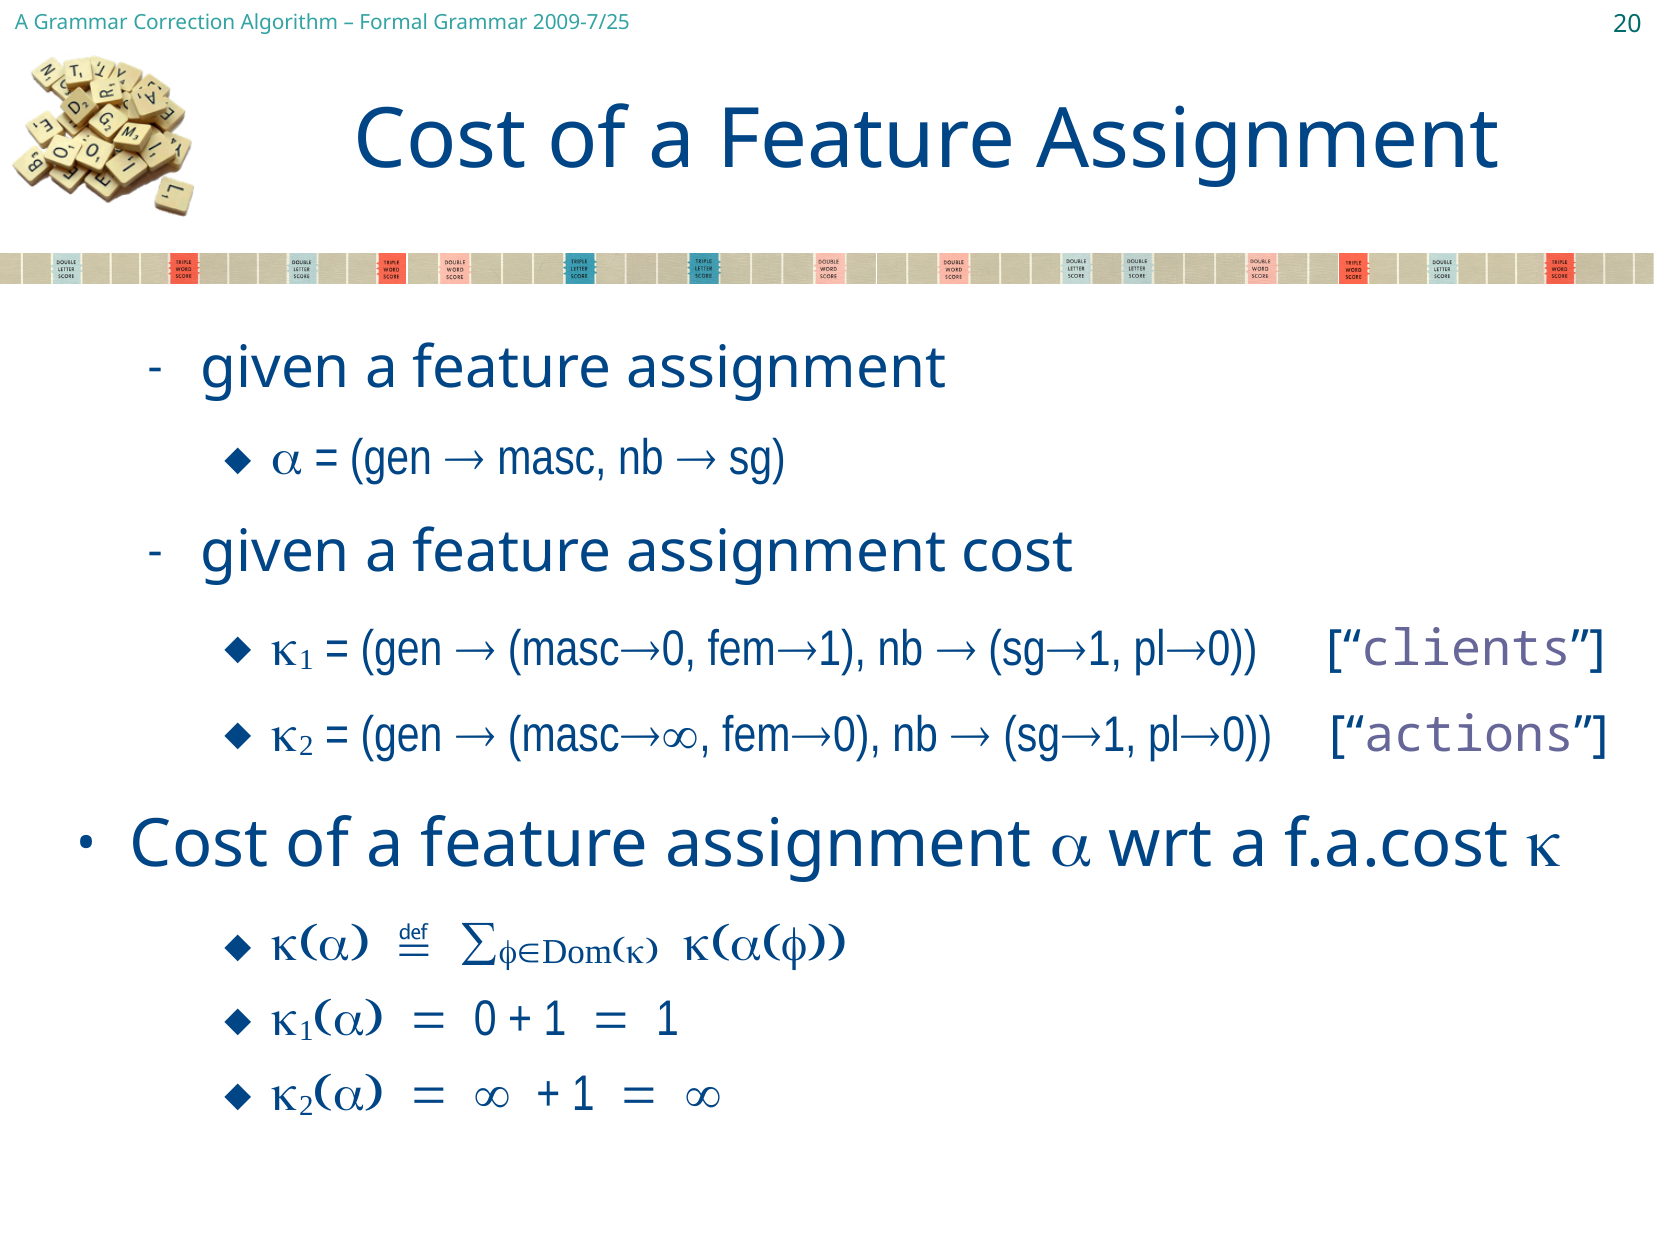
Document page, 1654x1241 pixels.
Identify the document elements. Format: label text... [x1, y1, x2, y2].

picture [408, 253, 876, 284]
picture [877, 253, 1338, 284]
picture [11, 53, 195, 219]
title Cost of a Feature Assignment [218, 31, 1636, 239]
picture [1339, 253, 1654, 284]
picture [0, 253, 406, 284]
list given a feature assignment α = (gen  masc, nb  sg) given a feature assignment cost κ1 = (gen  (masc0, fem1), nb  (sg1, pl0)) [“clients”] κ2 = (gen  (masc∞, fem0), nb  (sg1, pl0)) [“actions”] Cost of a feature assignment α wrt a f.a.cost κ κ(α) ≝ ∑ϕ∈Dom(κ) κ(α(ϕ)) κ1(α) = 0 + 1 = 1 κ2(α) = ∞ + 1 = ∞ [59, 324, 1625, 1196]
